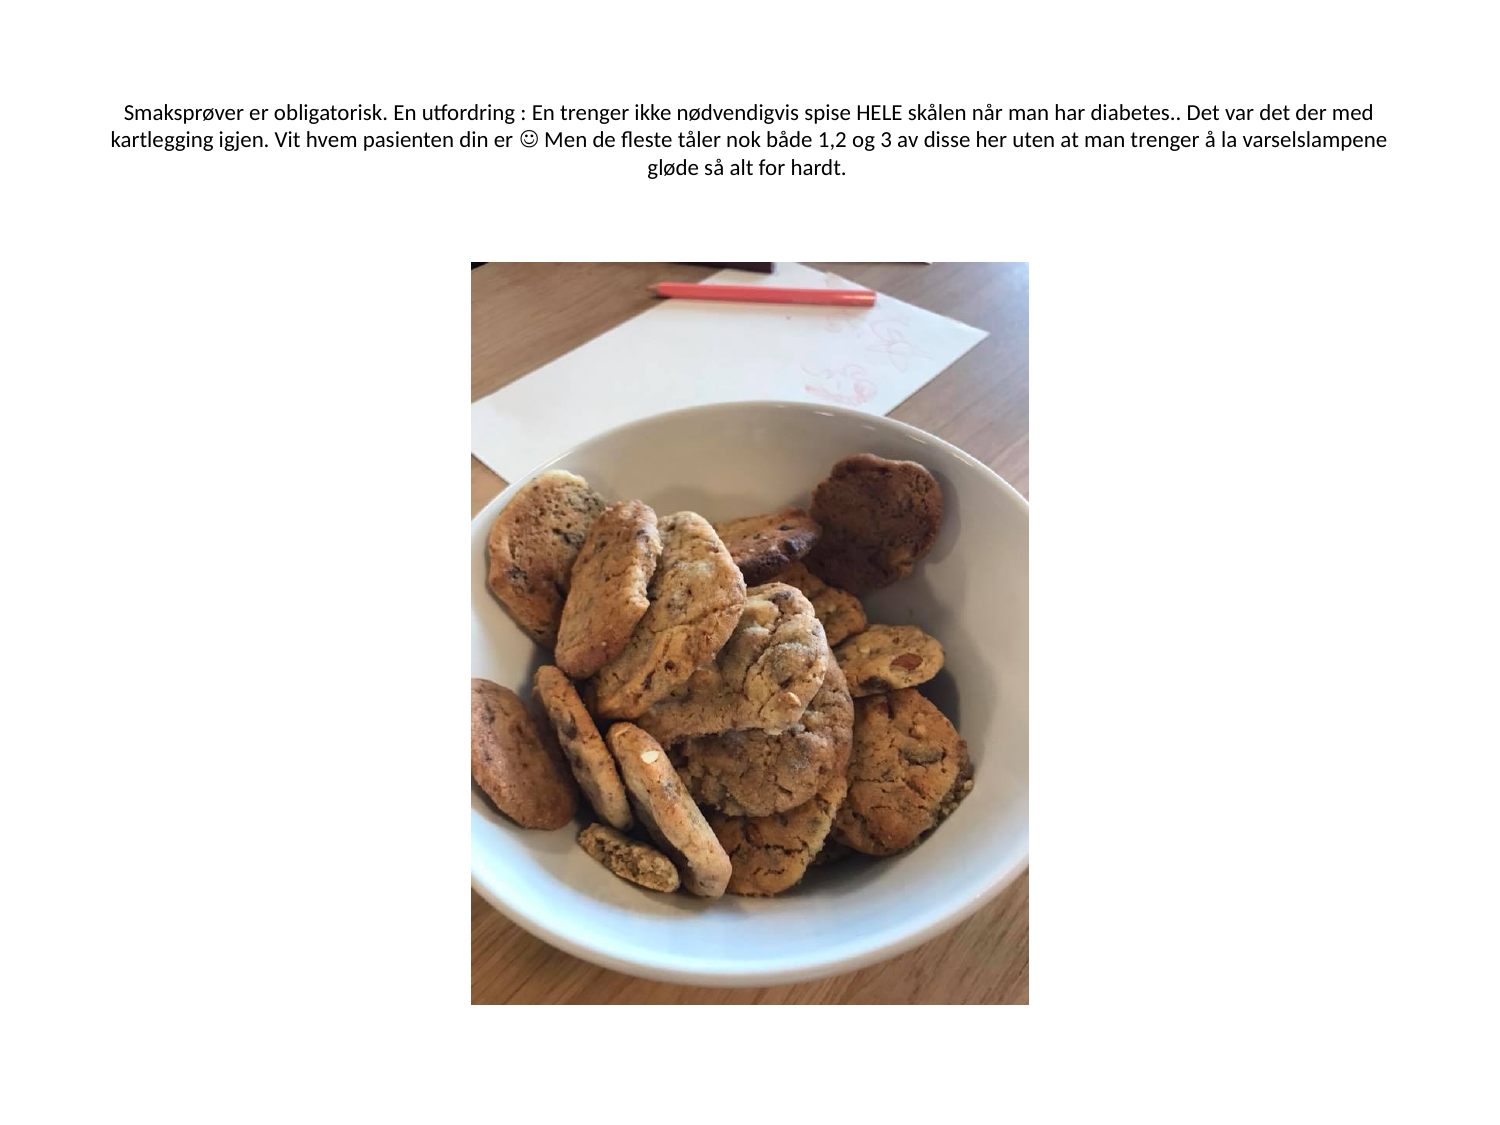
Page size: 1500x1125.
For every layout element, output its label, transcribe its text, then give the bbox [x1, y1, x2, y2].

picture [471, 262, 1029, 1005]
title Smaksprøver er obligatorisk. En utfordring : En trenger ikke nødvendigvis spise HELE skålen når man har diabetes.. Det var det der med kartlegging igjen. Vit hvem pasienten din er  Men de fleste tåler nok både 1,2 og 3 av disse her uten at man trenger å la varselslampene gløde så alt for hardt. [75, 45, 1426, 233]
